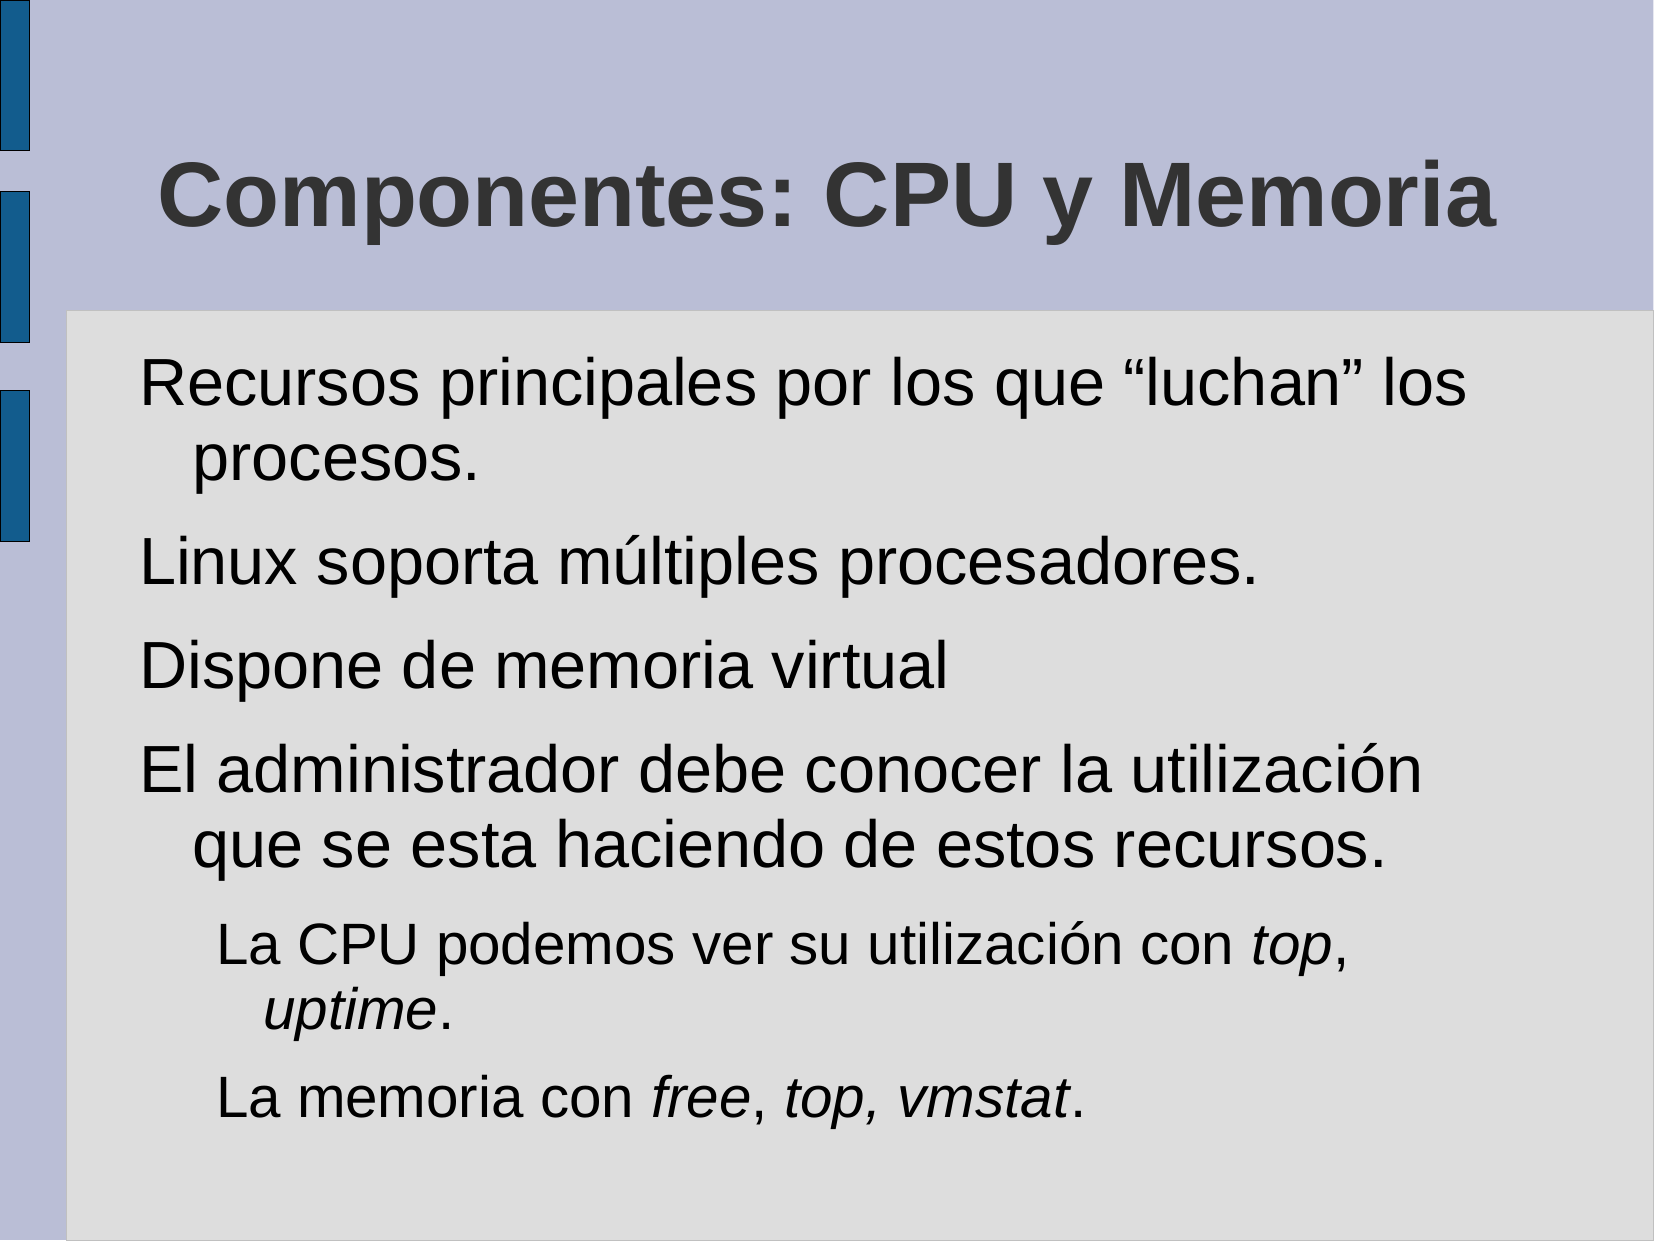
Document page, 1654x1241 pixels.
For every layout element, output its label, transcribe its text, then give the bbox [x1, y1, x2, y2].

title Componentes: CPU y Memoria [121, 91, 1534, 299]
list Recursos principales por los que “luchan” los procesos. Linux soporta múltiples procesadores. Dispone de memoria virtual El administrador debe conocer la utilización que se esta haciendo de estos recursos. La CPU podemos ver su utilización con top, uptime. La memoria con free, top, vmstat. [121, 344, 1534, 1131]
